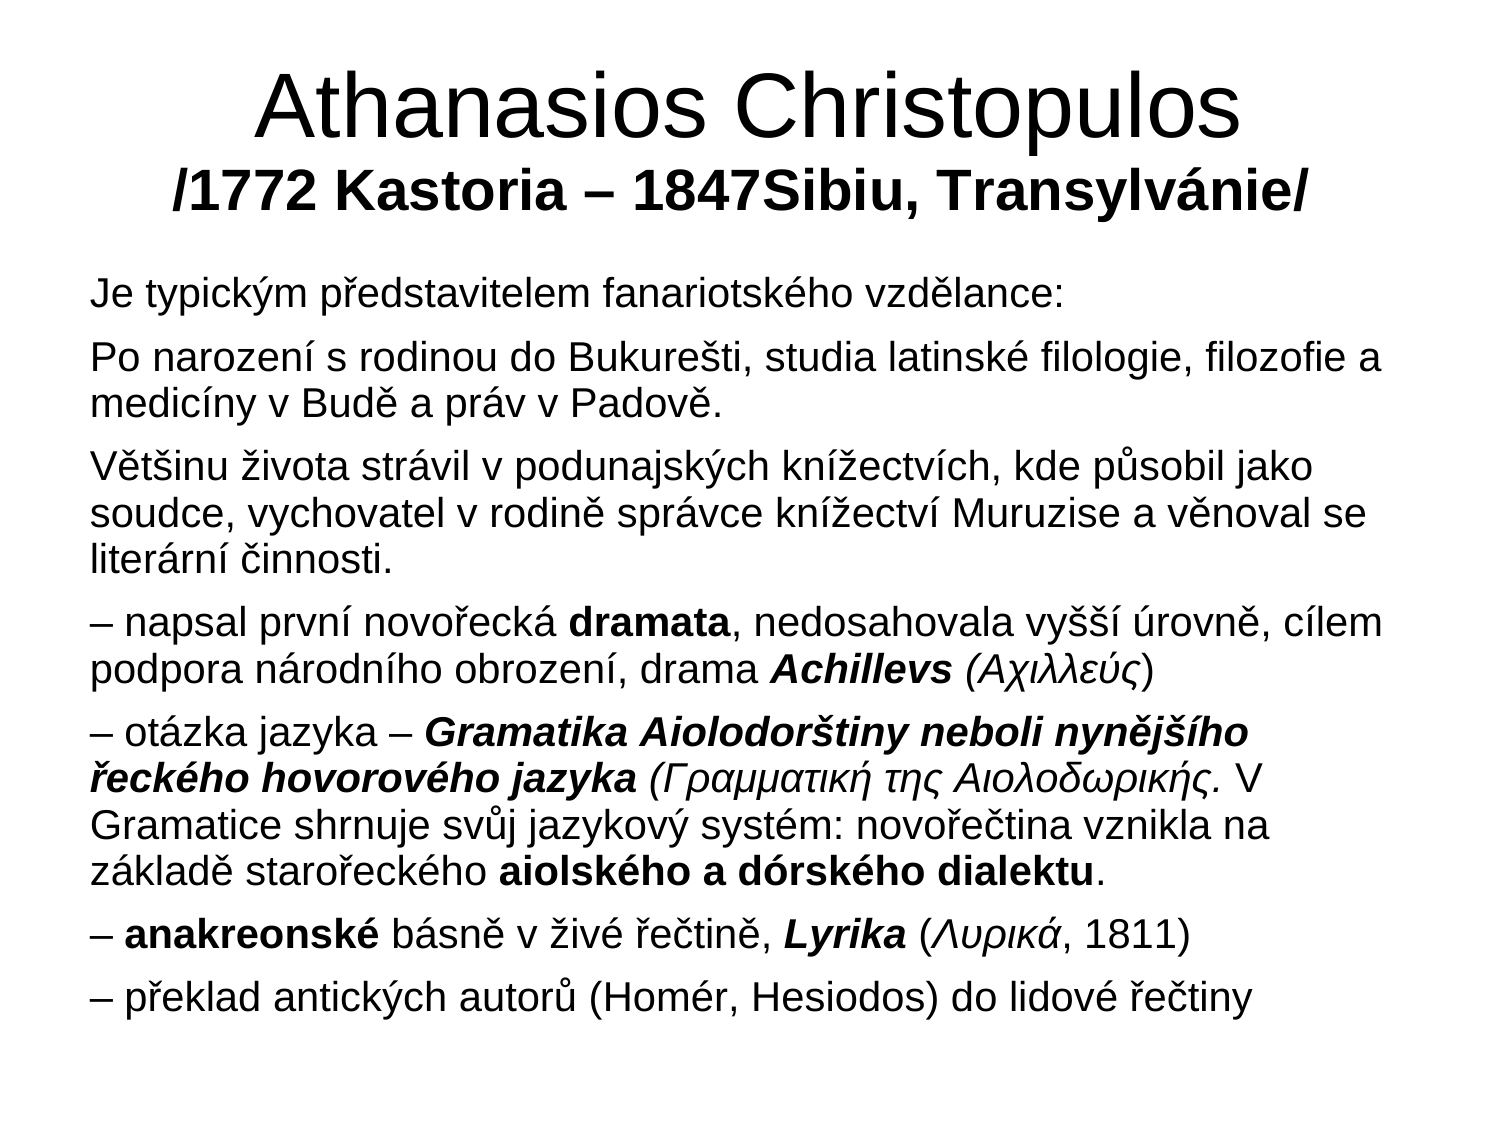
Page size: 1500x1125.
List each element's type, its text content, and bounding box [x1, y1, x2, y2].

list Je typickým představitelem fanariotského vzdělance: Po narození s rodinou do Bukurešti, studia latinské filologie, filozofie a medicíny v Budě a práv v Padově. Většinu života strávil v podunajských knížectvích, kde působil jako soudce, vychovatel v rodině správce knížectví Muruzise a věnoval se literární činnosti. – napsal první novořecká dramata, nedosahovala vyšší úrovně, cílem podpora národního obrození, drama Achillevs (Αχιλλεύς) – otázka jazyka – Gramatika Aiolodorštiny neboli nynějšího řeckého hovorového jazyka (Γραμματική της Αιολοδωρικής. V Gramatice shrnuje svůj jazykový systém: novořečtina vznikla na základě starořeckého aiolského a dórského dialektu. – anakreonské básně v živé řečtině, Lyrika (Λυρικά, 1811) – překlad antických autorů (Homér, Hesiodos) do lidové řečtiny [74, 262, 1425, 1039]
title Athanasios Christopulos /1772 Kastoria – 1847Sibiu, Transylvánie/ [74, 20, 1425, 257]
